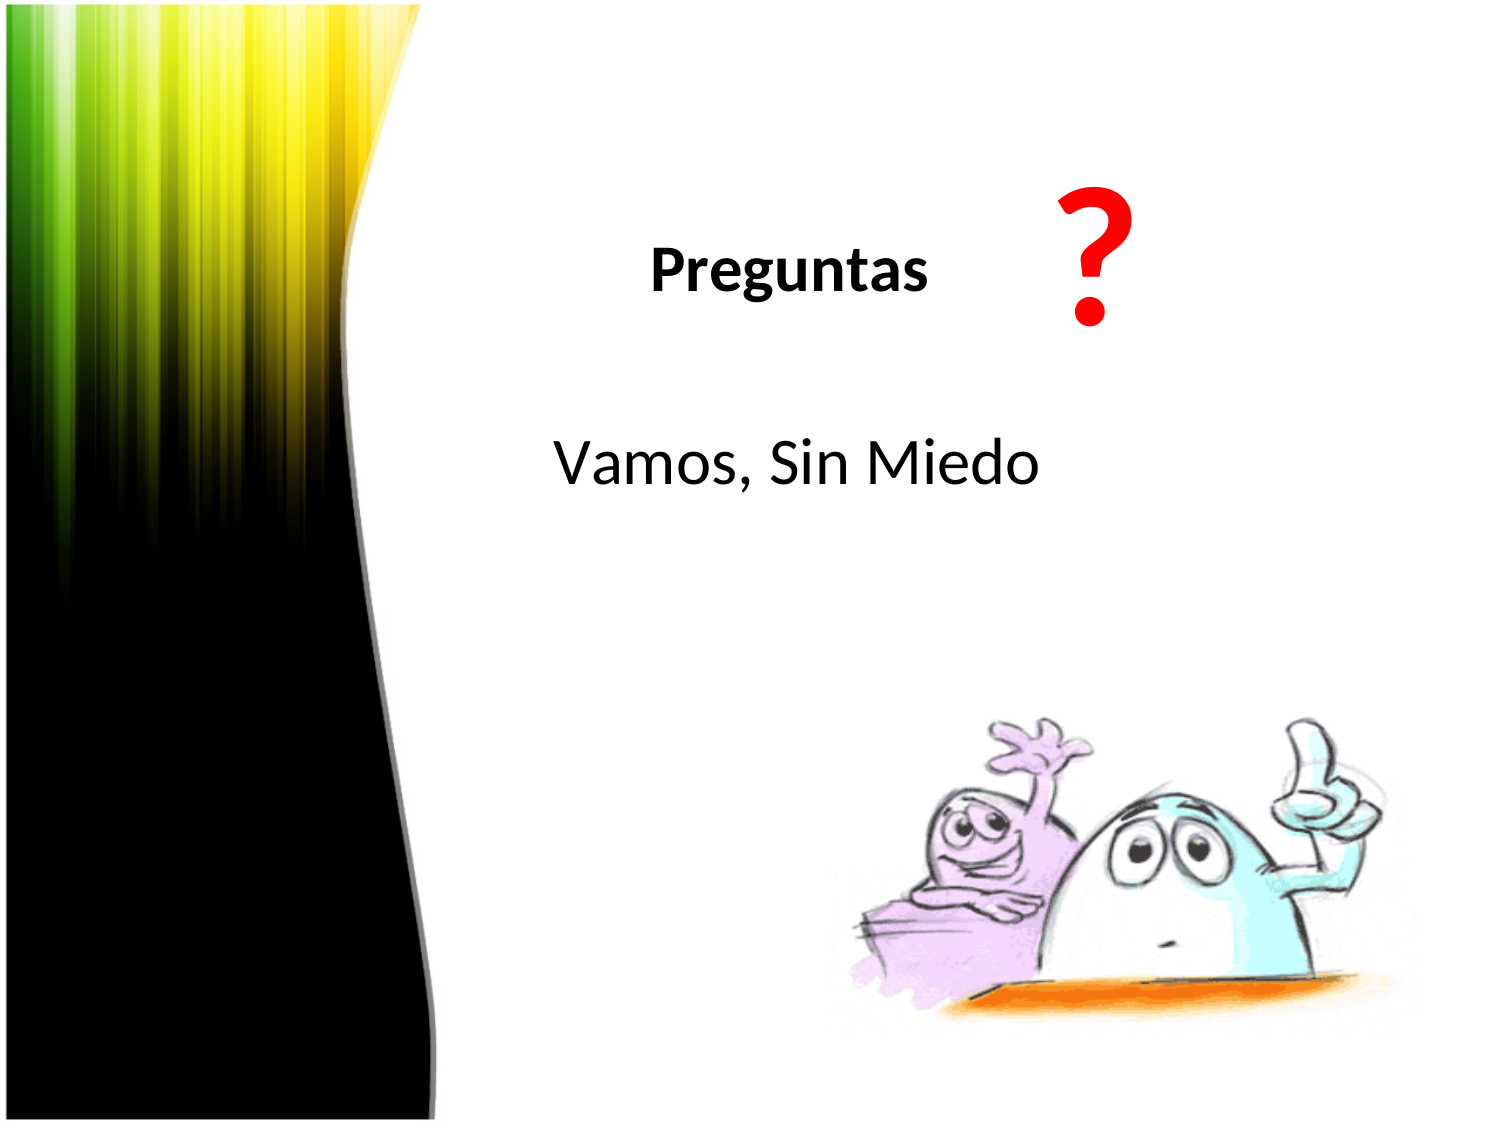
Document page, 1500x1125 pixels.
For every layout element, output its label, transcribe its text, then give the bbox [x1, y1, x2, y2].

picture [0, 0, 1500, 1125]
text_box ? [1033, 118, 1241, 373]
subtitle Preguntas Vamos, Sin Miedo [413, 224, 1182, 691]
